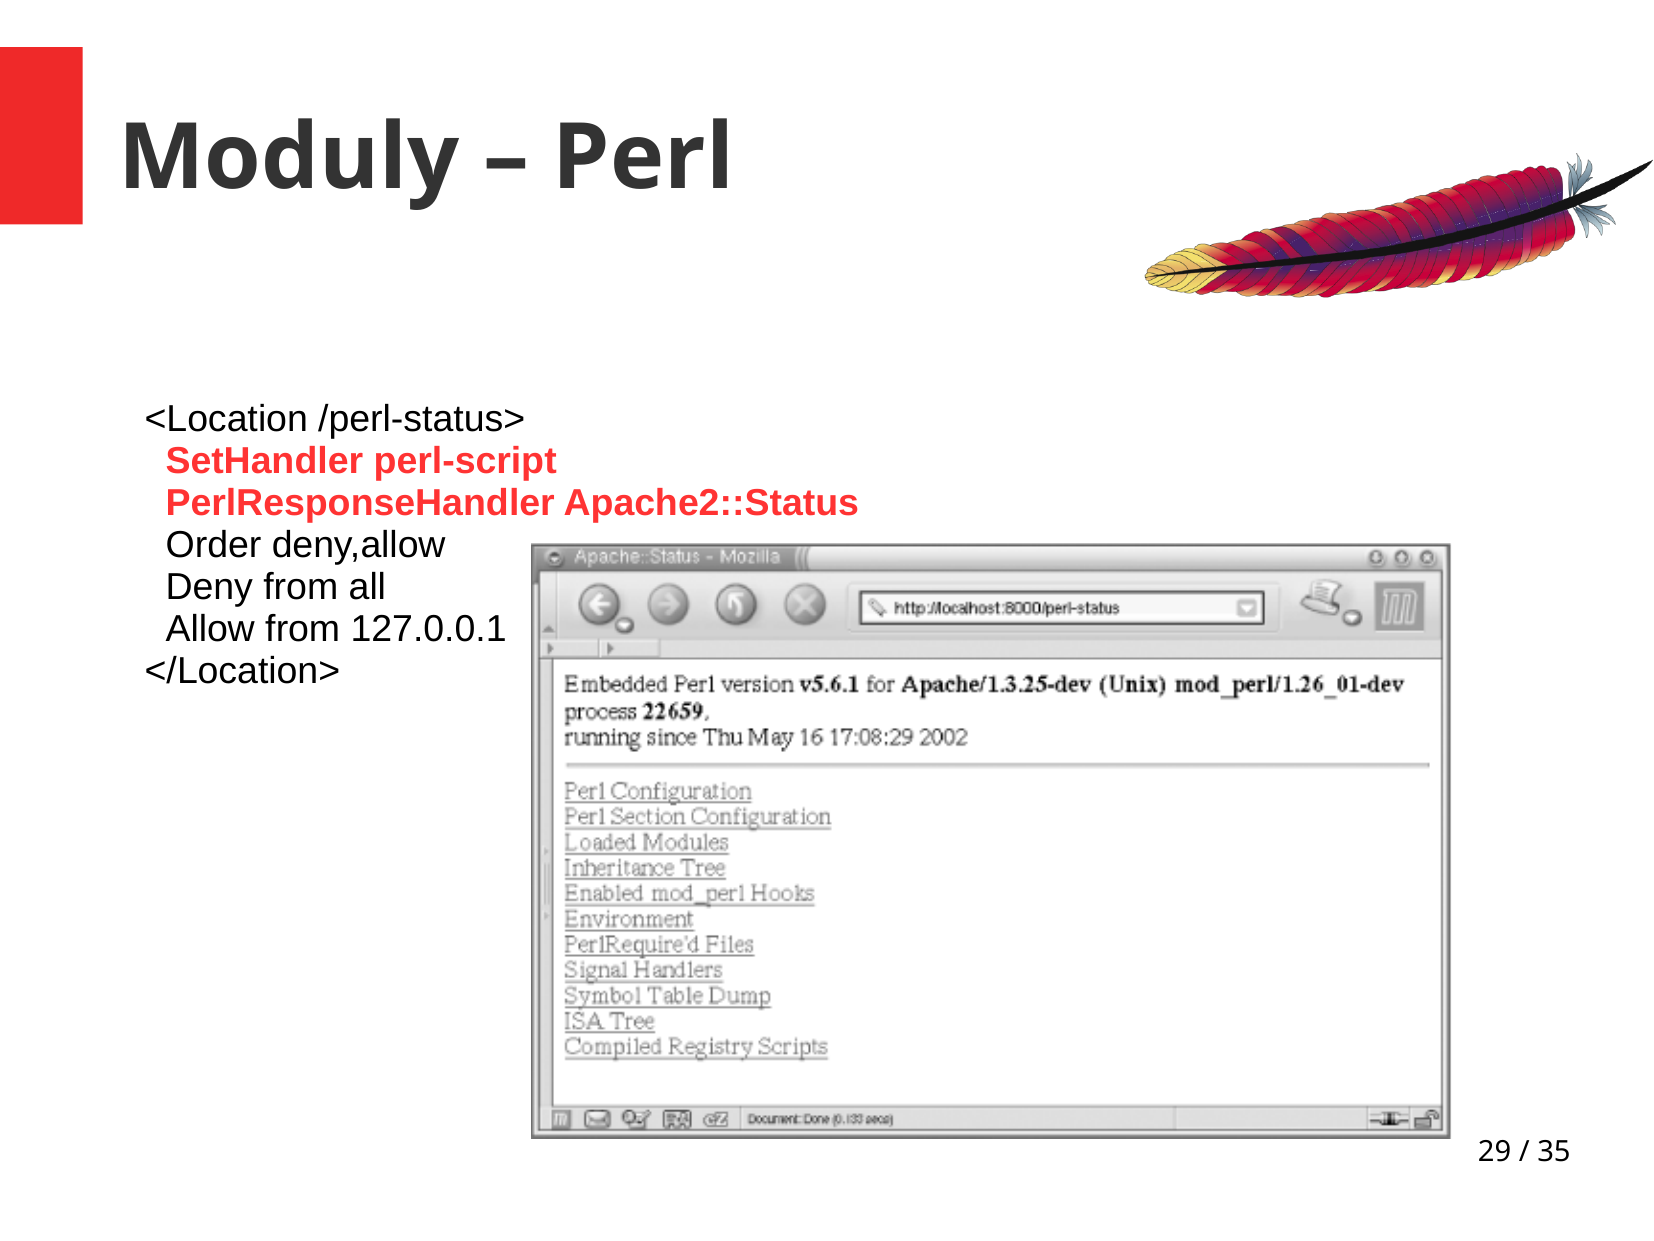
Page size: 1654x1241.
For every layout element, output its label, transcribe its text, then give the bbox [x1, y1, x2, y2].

title Moduly – Perl [118, 49, 1571, 257]
picture [1144, 153, 1654, 298]
picture [531, 543, 1453, 1139]
text_box <Location /perl-status> SetHandler perl-script PerlResponseHandler Apache2::Status Order deny,allow Deny from all Allow from 127.0.0.1 </Location> [129, 389, 1477, 993]
